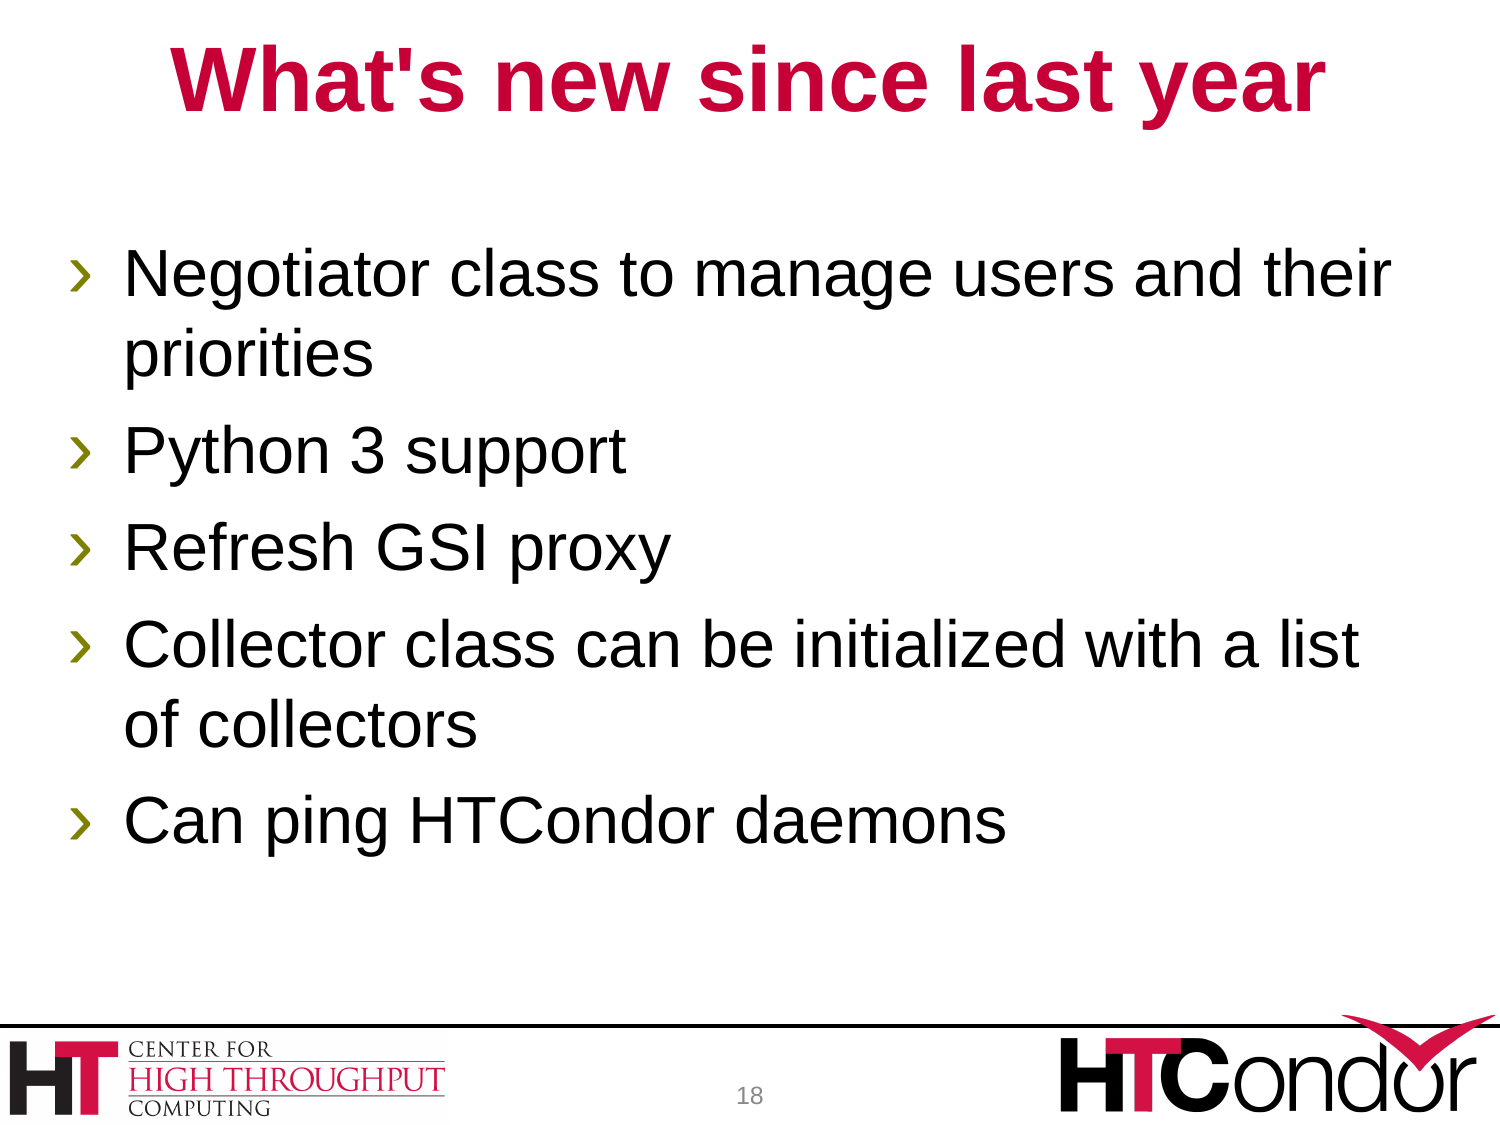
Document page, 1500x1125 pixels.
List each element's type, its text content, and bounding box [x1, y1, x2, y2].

picture [0, 1029, 454, 1125]
list Negotiator class to manage users and their priorities Python 3 support Refresh GSI proxy Collector class can be initialized with a list of collectors Can ping HTCondor daemons [52, 222, 1431, 916]
title What's new since last year [0, 0, 1500, 150]
text_box <number> [575, 1065, 926, 1125]
picture [1055, 1014, 1500, 1119]
